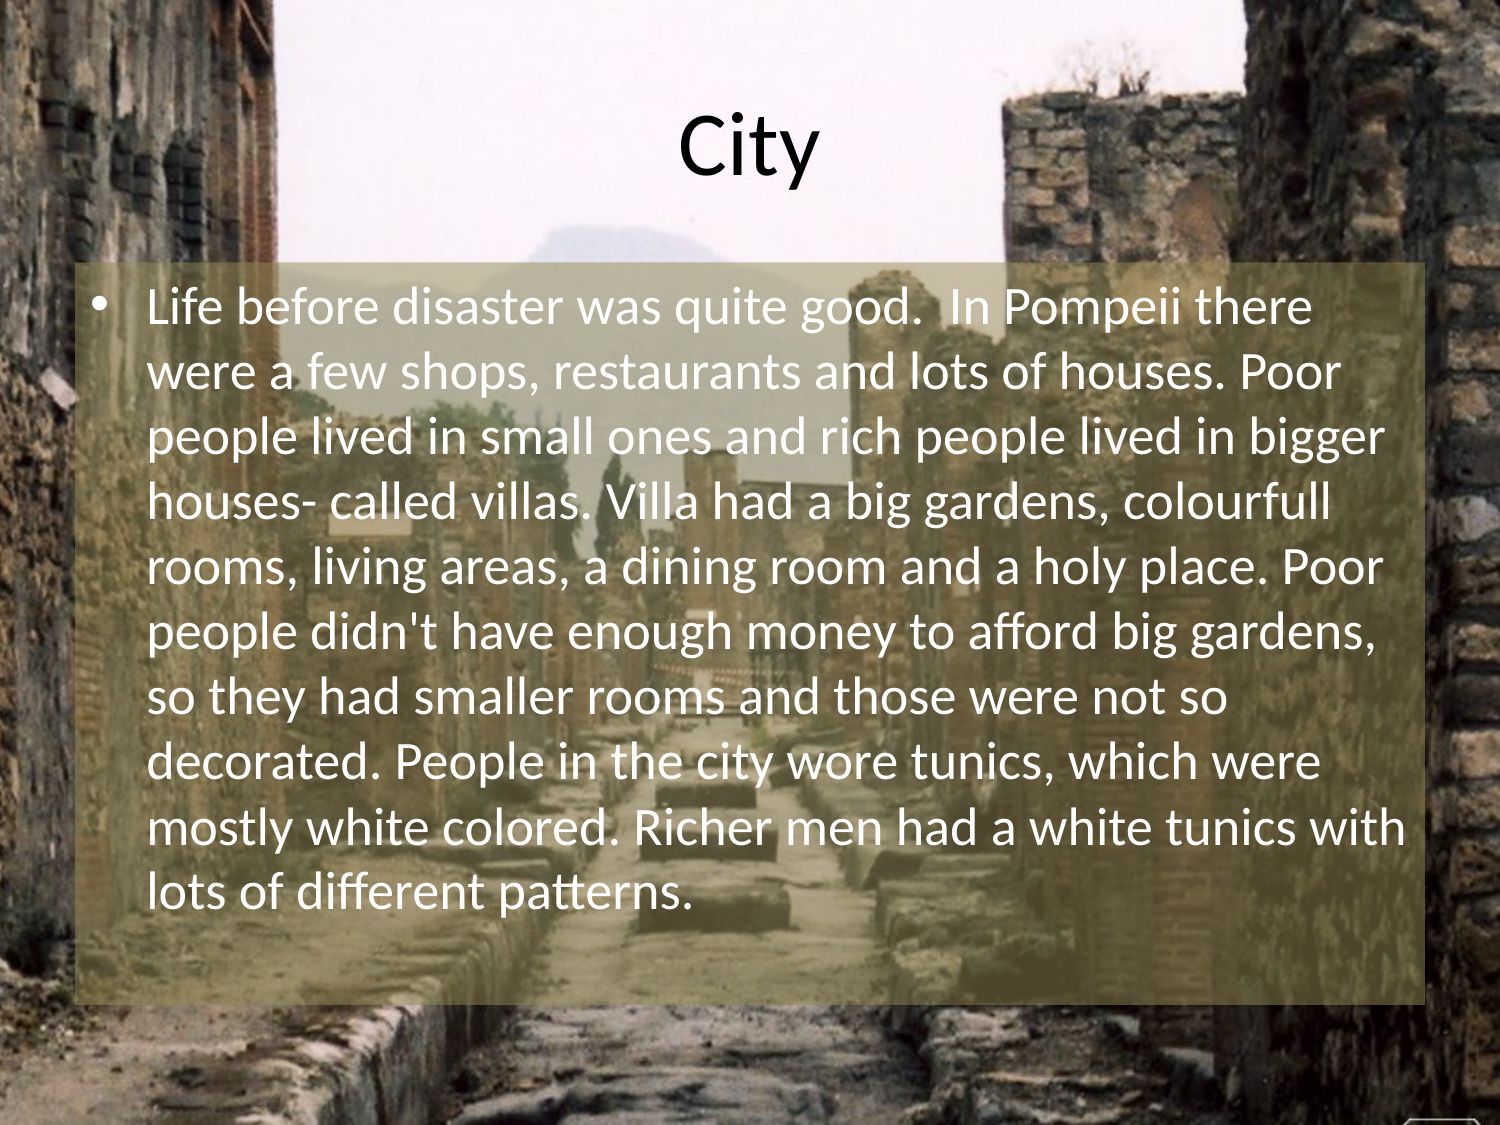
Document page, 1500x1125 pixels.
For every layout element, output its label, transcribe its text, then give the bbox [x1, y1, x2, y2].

list Life before disaster was quite good. In Pompeii there were a few shops, restaurants and lots of houses. Poor people lived in small ones and rich people lived in bigger houses- called villas. Villa had a big gardens, colourfull rooms, living areas, a dining room and a holy place. Poor people didn't have enough money to afford big gardens, so they had smaller rooms and those were not so decorated. People in the city wore tunics, which were mostly white colored. Richer men had a white tunics with lots of different patterns. [75, 262, 1425, 1005]
picture [0, 0, 1500, 1125]
title City [75, 45, 1425, 233]
